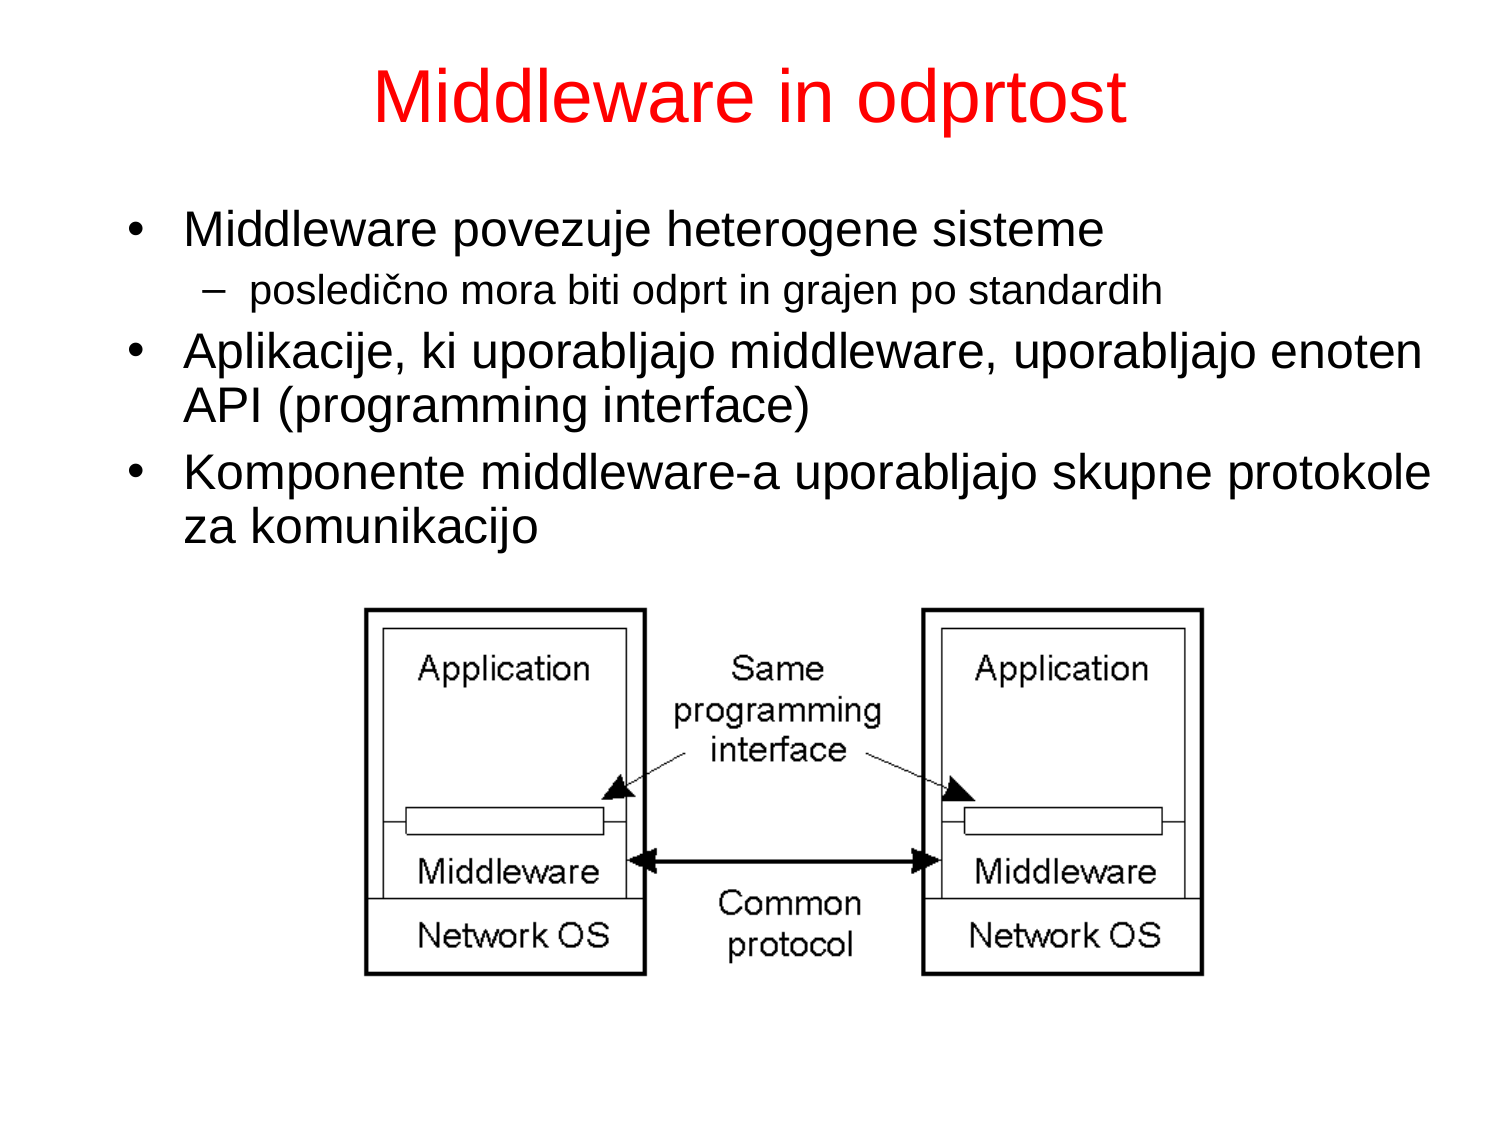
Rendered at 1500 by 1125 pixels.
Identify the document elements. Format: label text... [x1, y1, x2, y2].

picture [324, 574, 1250, 1024]
list Middleware povezuje heterogene sisteme posledično mora biti odprt in grajen po standardih Aplikacije, ki uporabljajo middleware, uporabljajo enoten API (programming interface) Komponente middleware-a uporabljajo skupne protokole za komunikacijo [112, 196, 1474, 587]
title Middleware in odprtost [0, 23, 1500, 161]
